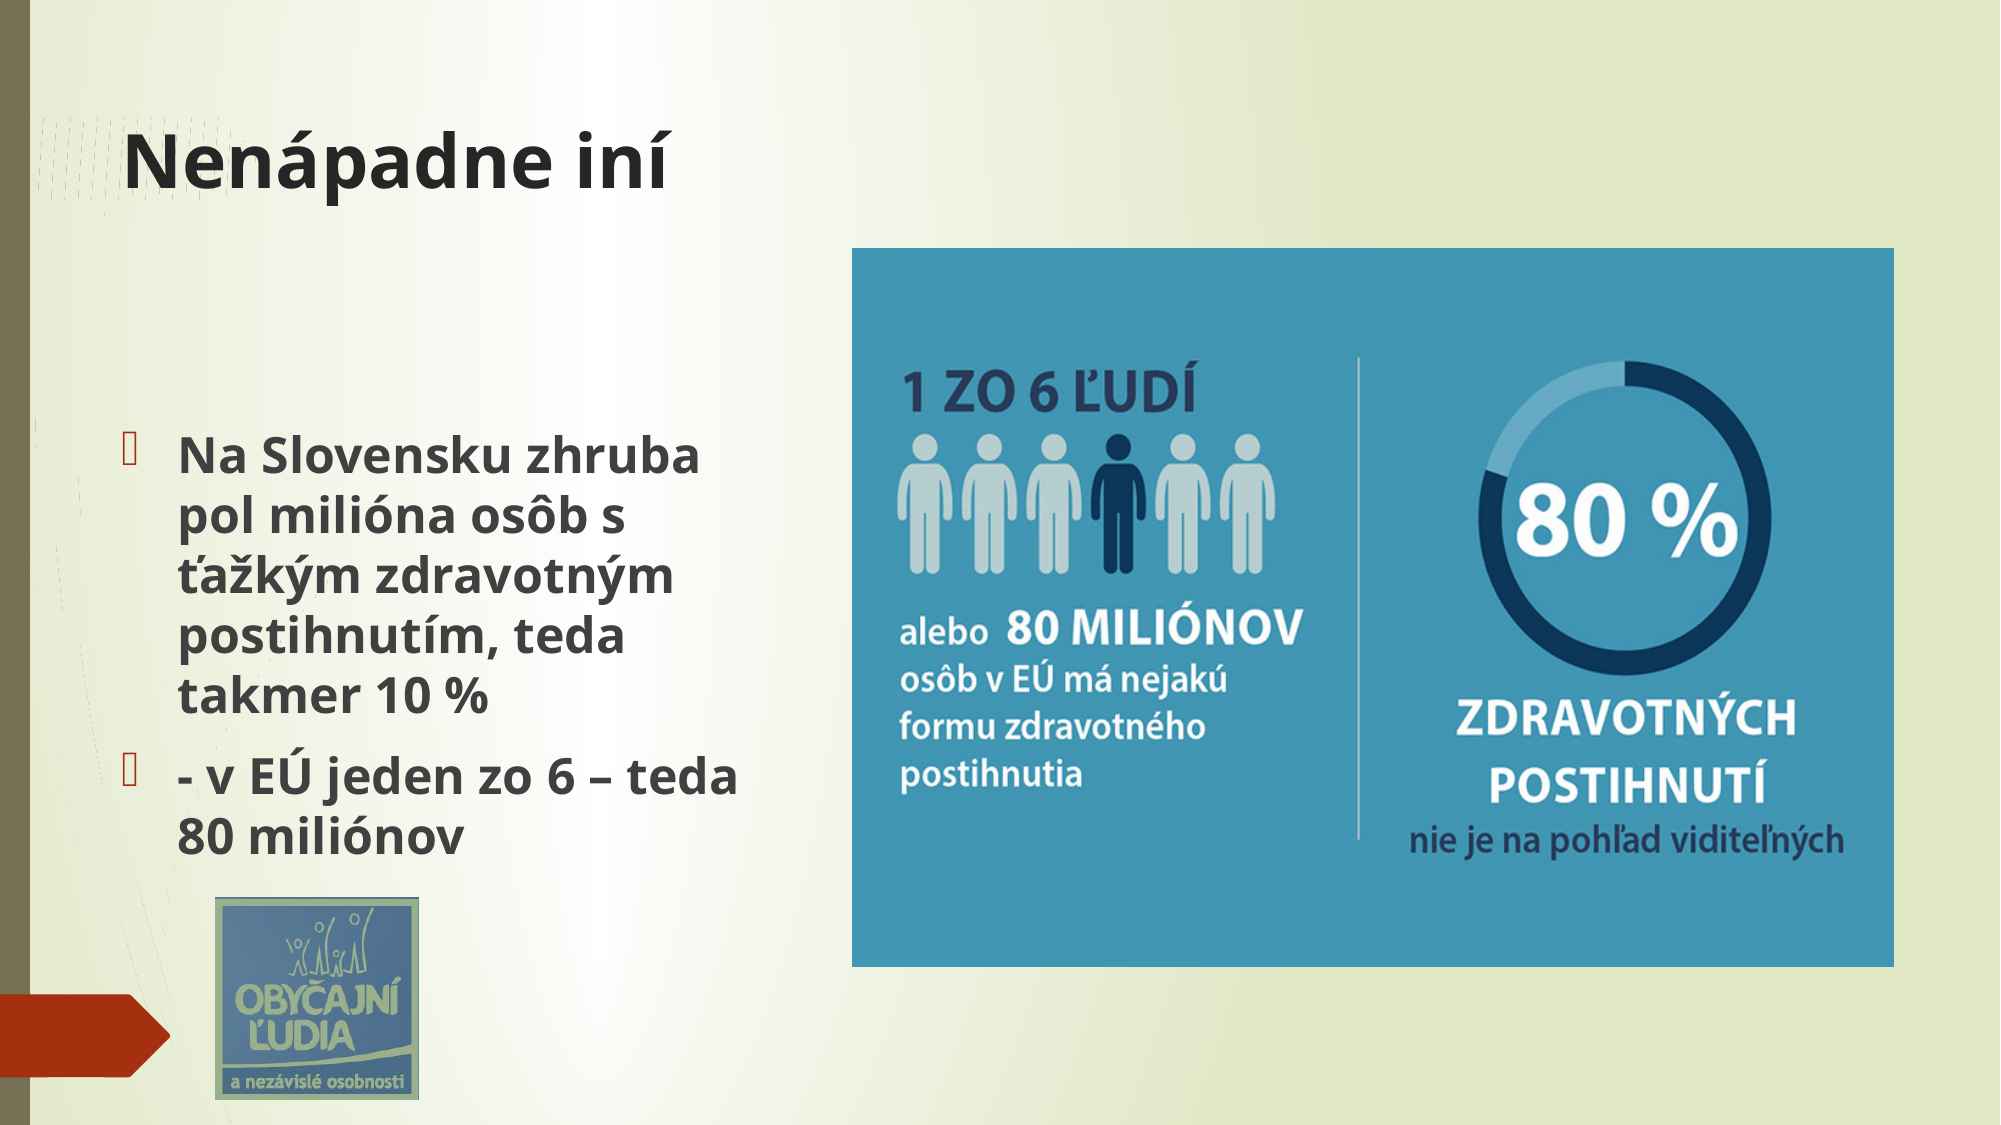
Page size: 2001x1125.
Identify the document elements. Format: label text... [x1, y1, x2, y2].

text_box [0, 0, 2000, 1125]
list Na Slovensku zhruba pol milióna osôb s ťažkým zdravotným postihnutím, teda takmer 10 % - v EÚ jeden zo 6 – teda 80 miliónov [106, 350, 776, 967]
picture [852, 248, 1894, 967]
title Nenápadne iní [106, 105, 947, 313]
picture [215, 897, 419, 1100]
